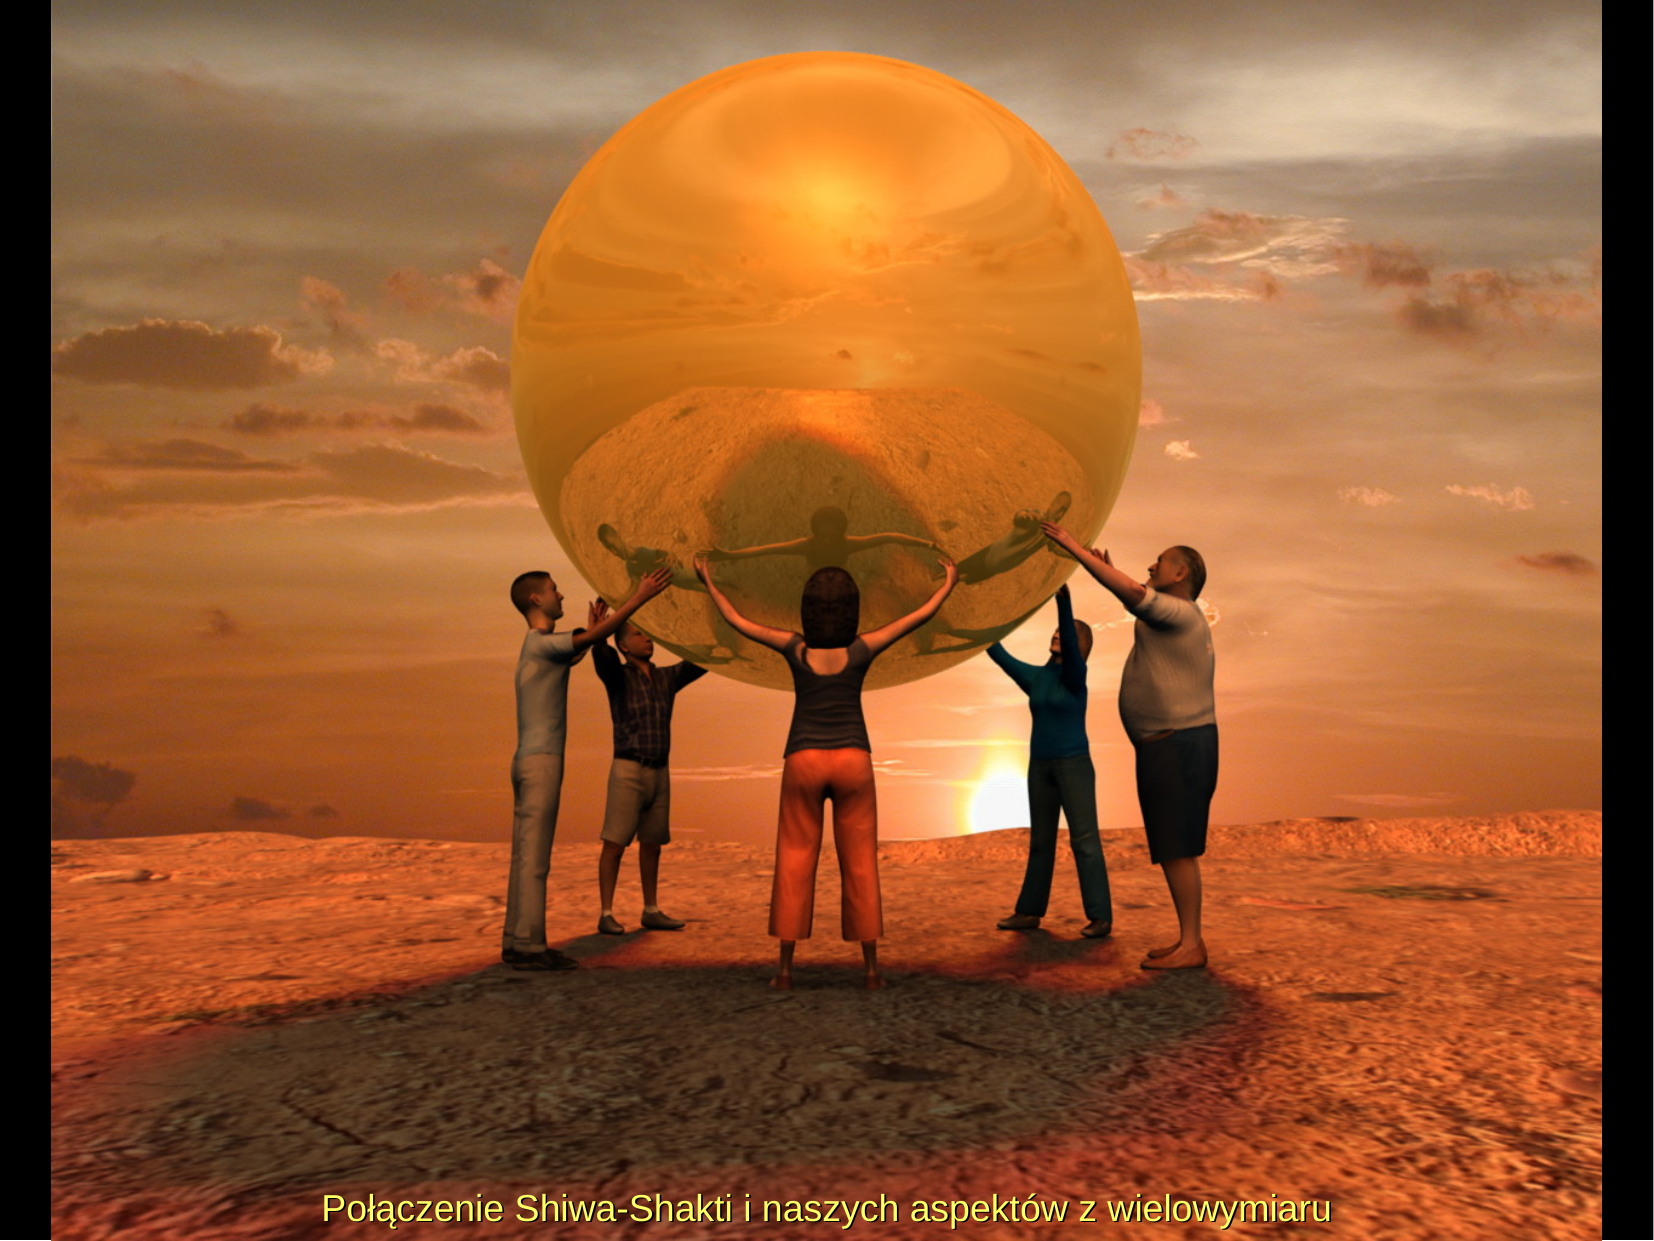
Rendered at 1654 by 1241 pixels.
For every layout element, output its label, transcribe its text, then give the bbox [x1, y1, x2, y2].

text_box Połączenie Shiwa-Shakti i naszych aspektów z wielowymiaru [315, 1181, 1339, 1235]
picture [51, 0, 1602, 1241]
